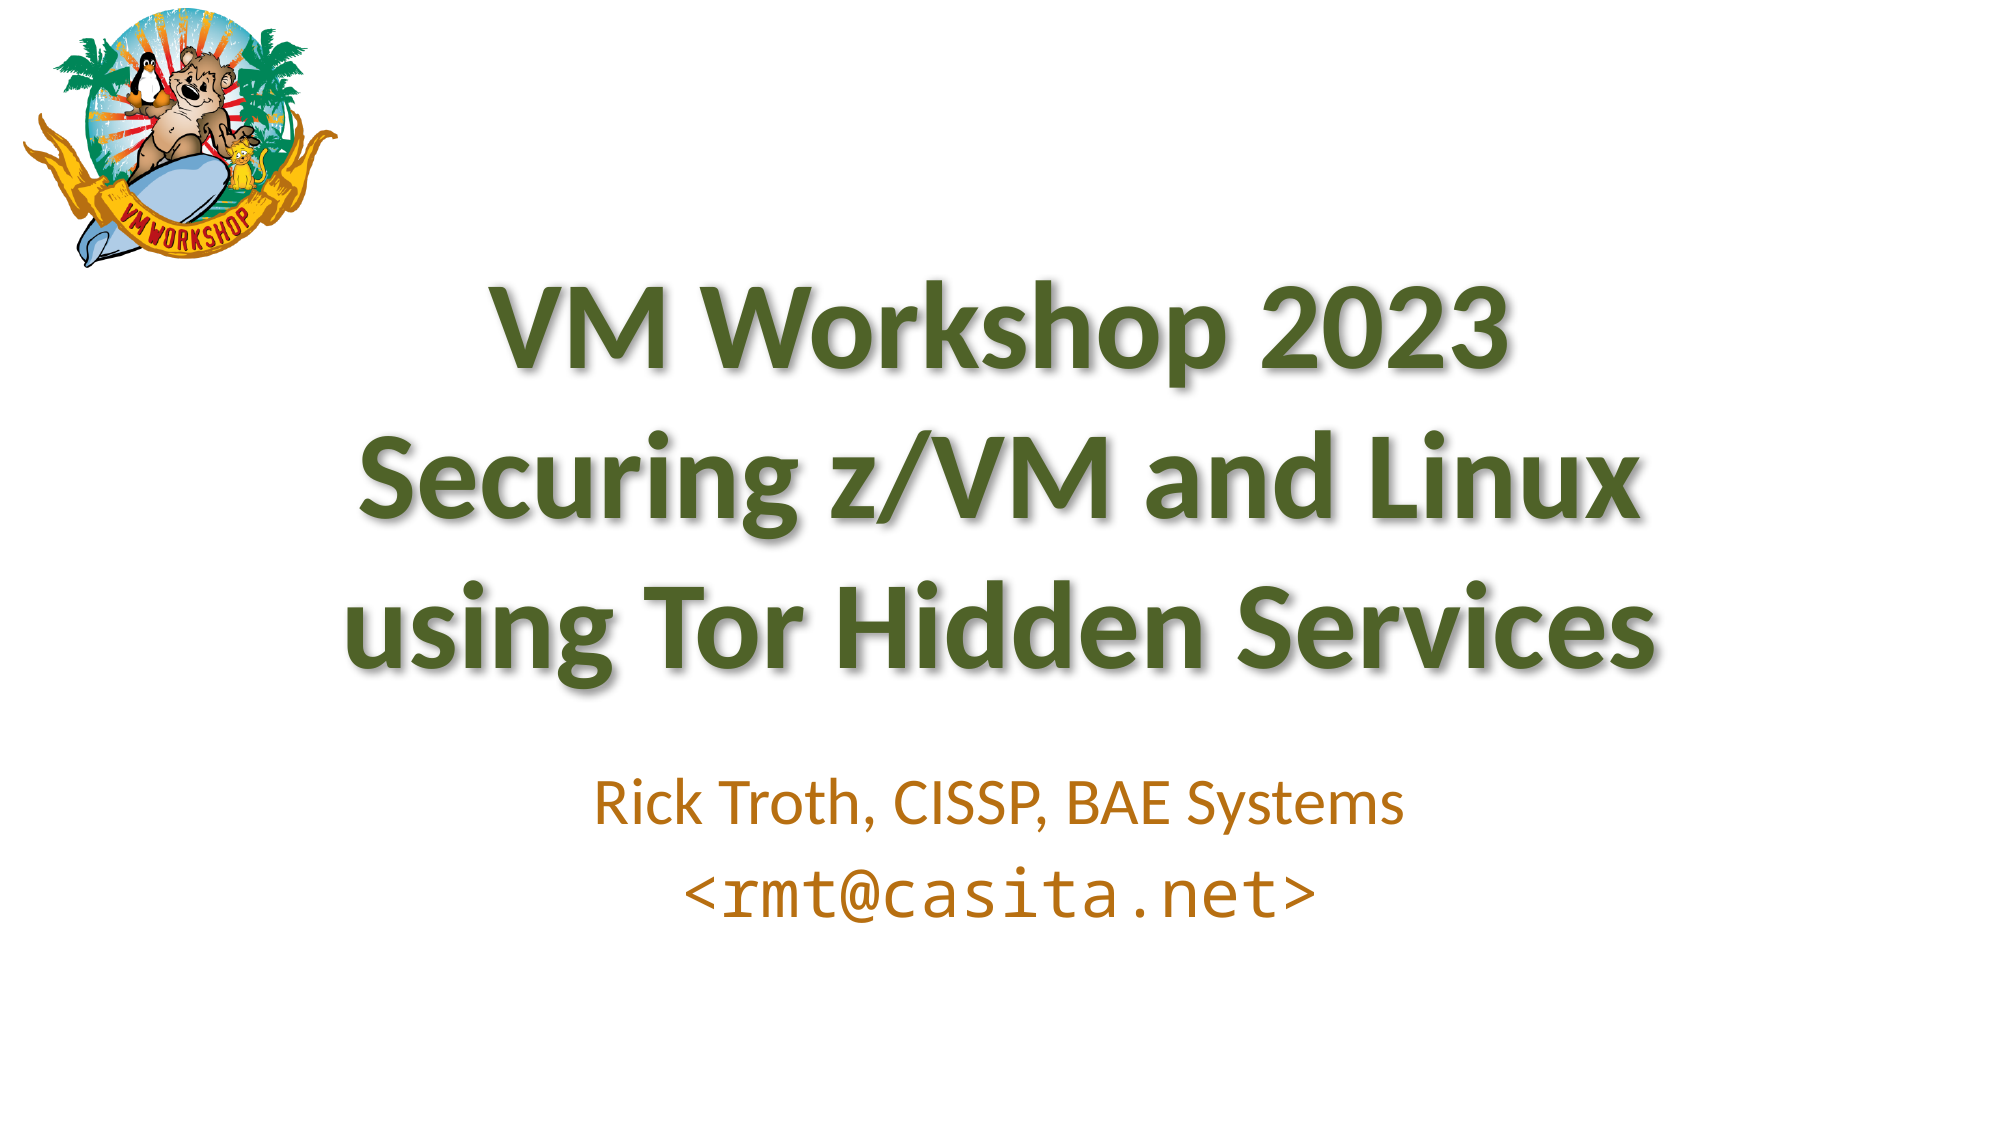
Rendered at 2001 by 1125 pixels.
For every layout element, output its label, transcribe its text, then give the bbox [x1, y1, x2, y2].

title VM Workshop 2023 Securing z/VM and Linux using Tor Hidden Services [0, 224, 2000, 713]
picture [23, 8, 338, 224]
subtitle Rick Troth, CISSP, BAE Systems <rmt@casita.net> [300, 750, 1700, 976]
